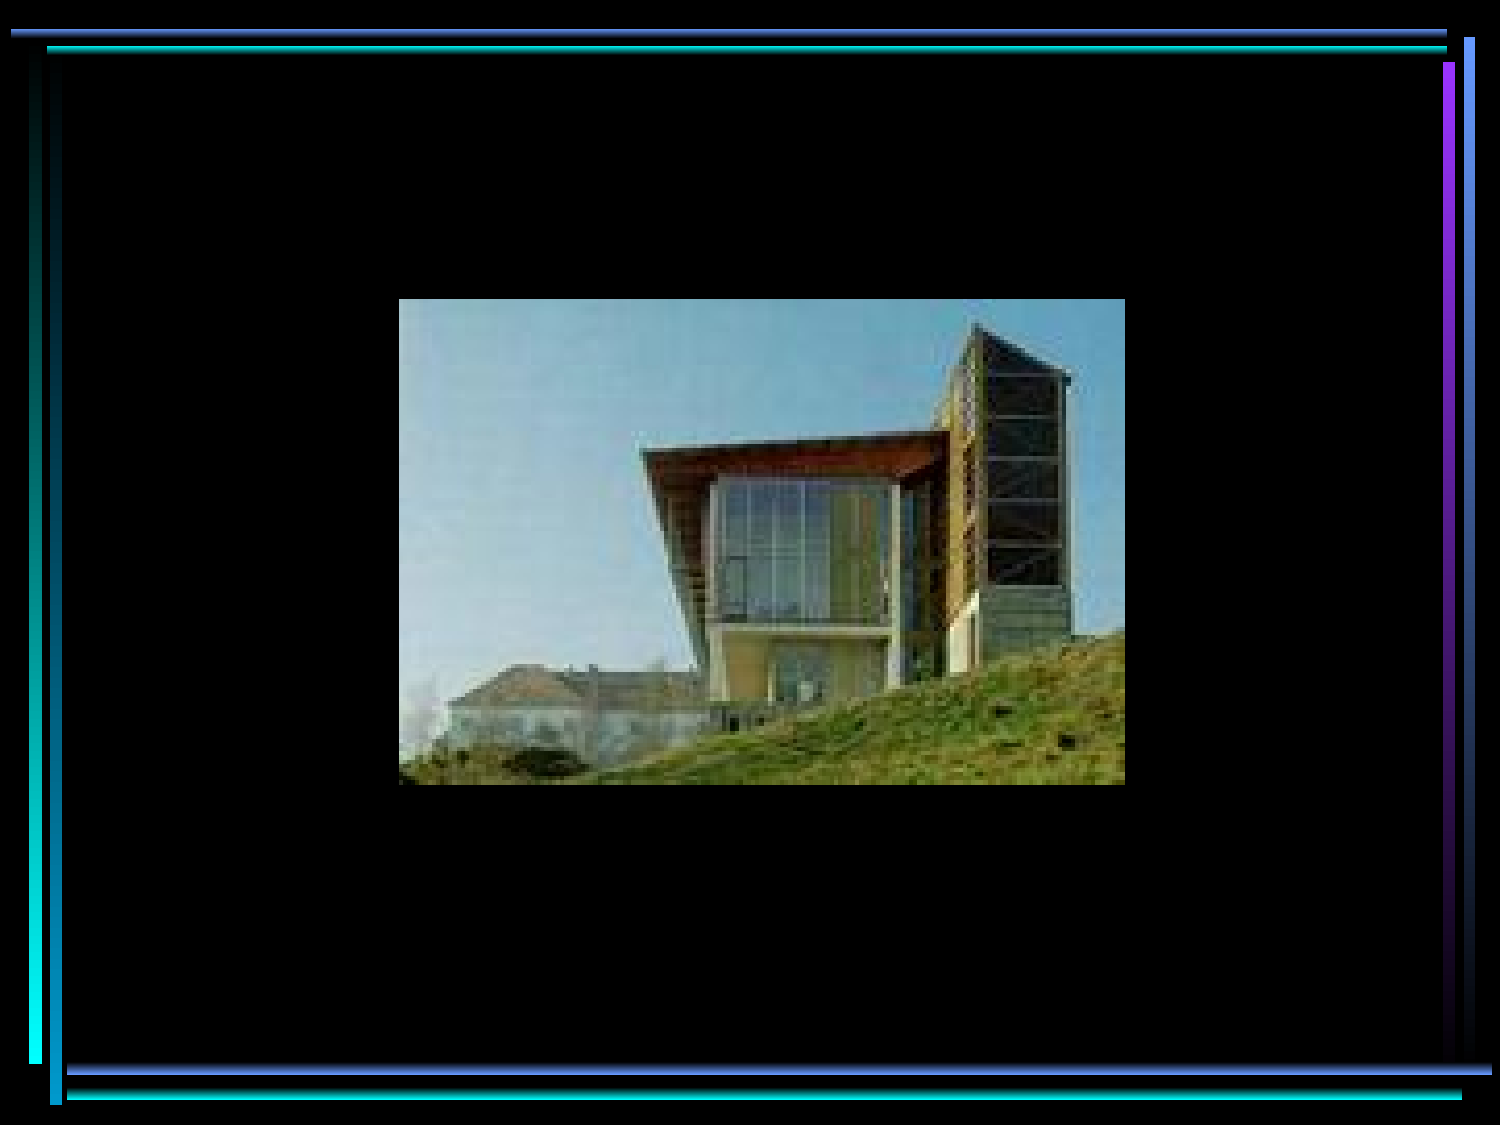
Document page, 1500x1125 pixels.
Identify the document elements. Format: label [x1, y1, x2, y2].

picture [399, 299, 1125, 785]
